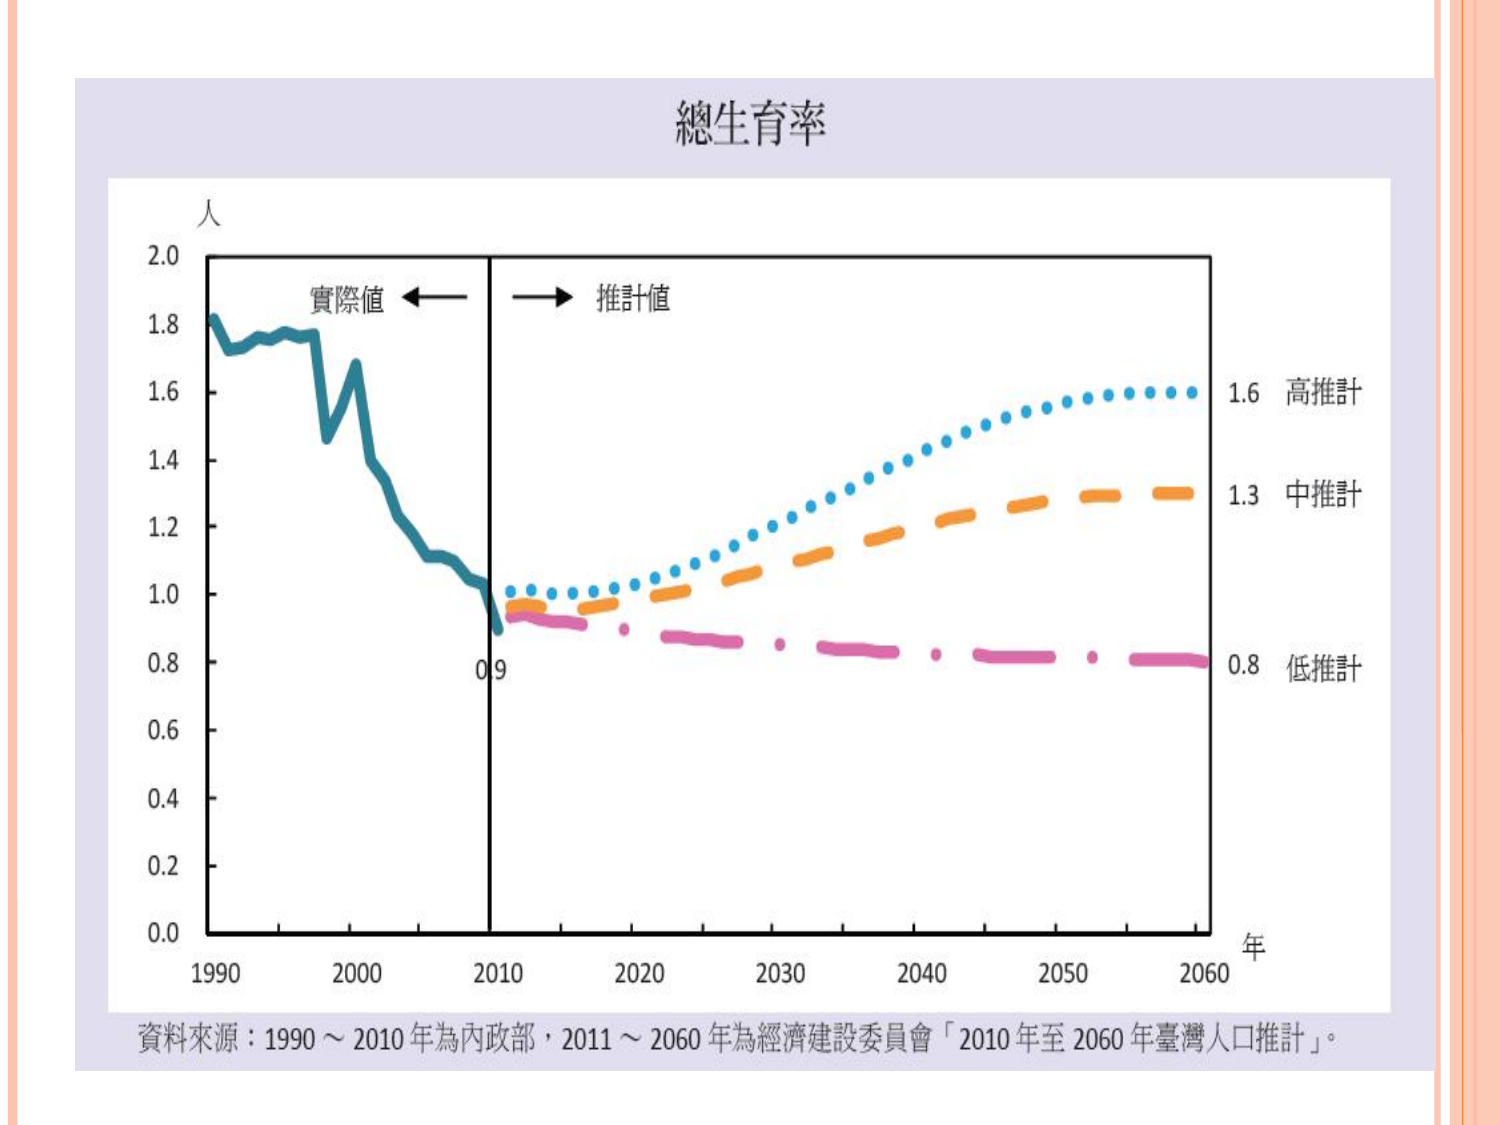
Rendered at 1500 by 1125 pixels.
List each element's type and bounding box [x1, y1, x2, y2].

picture [75, 78, 1436, 1071]
